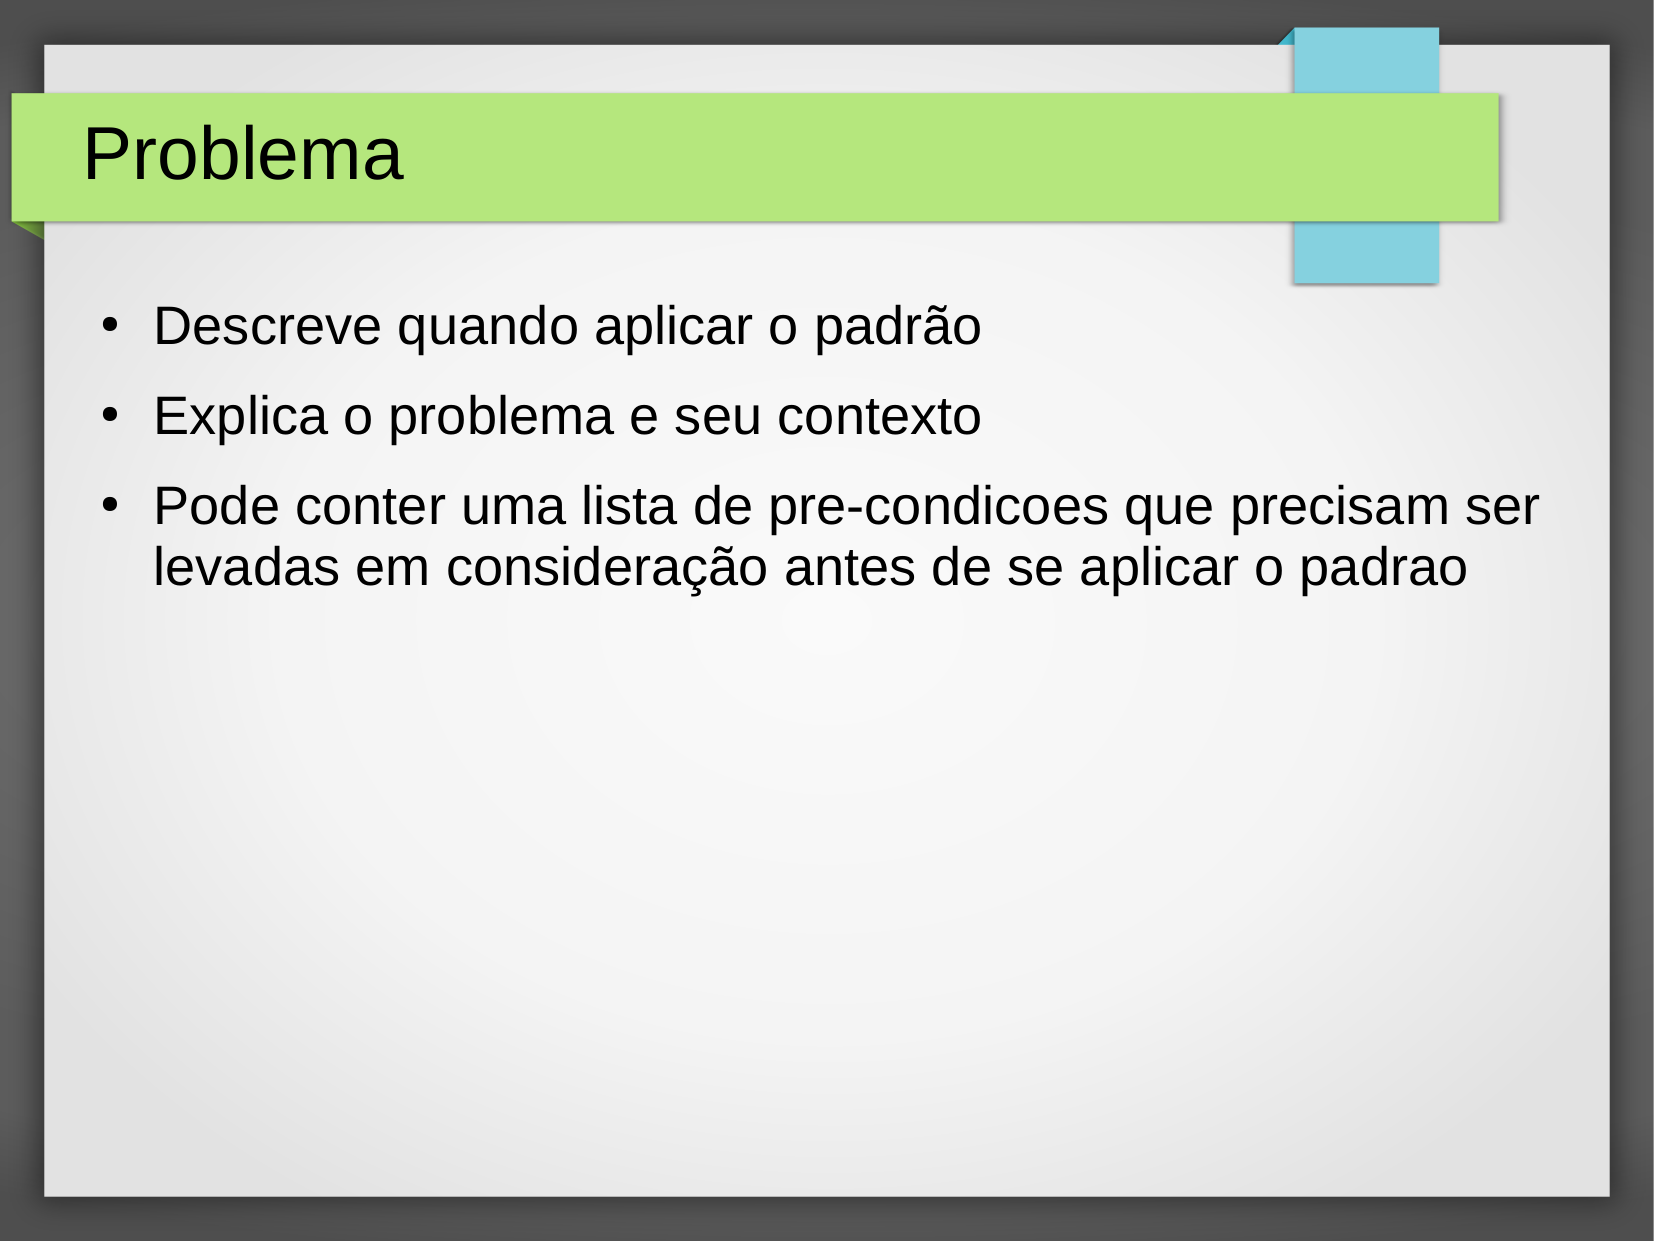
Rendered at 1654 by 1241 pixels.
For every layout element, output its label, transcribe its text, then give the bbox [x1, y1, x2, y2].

list Descreve quando aplicar o padrão Explica o problema e seu contexto Pode conter uma lista de pre-condicoes que precisam ser levadas em consideração antes de se aplicar o padrao [82, 295, 1571, 1015]
picture [0, 0, 1654, 1241]
title Problema [82, 94, 1264, 213]
